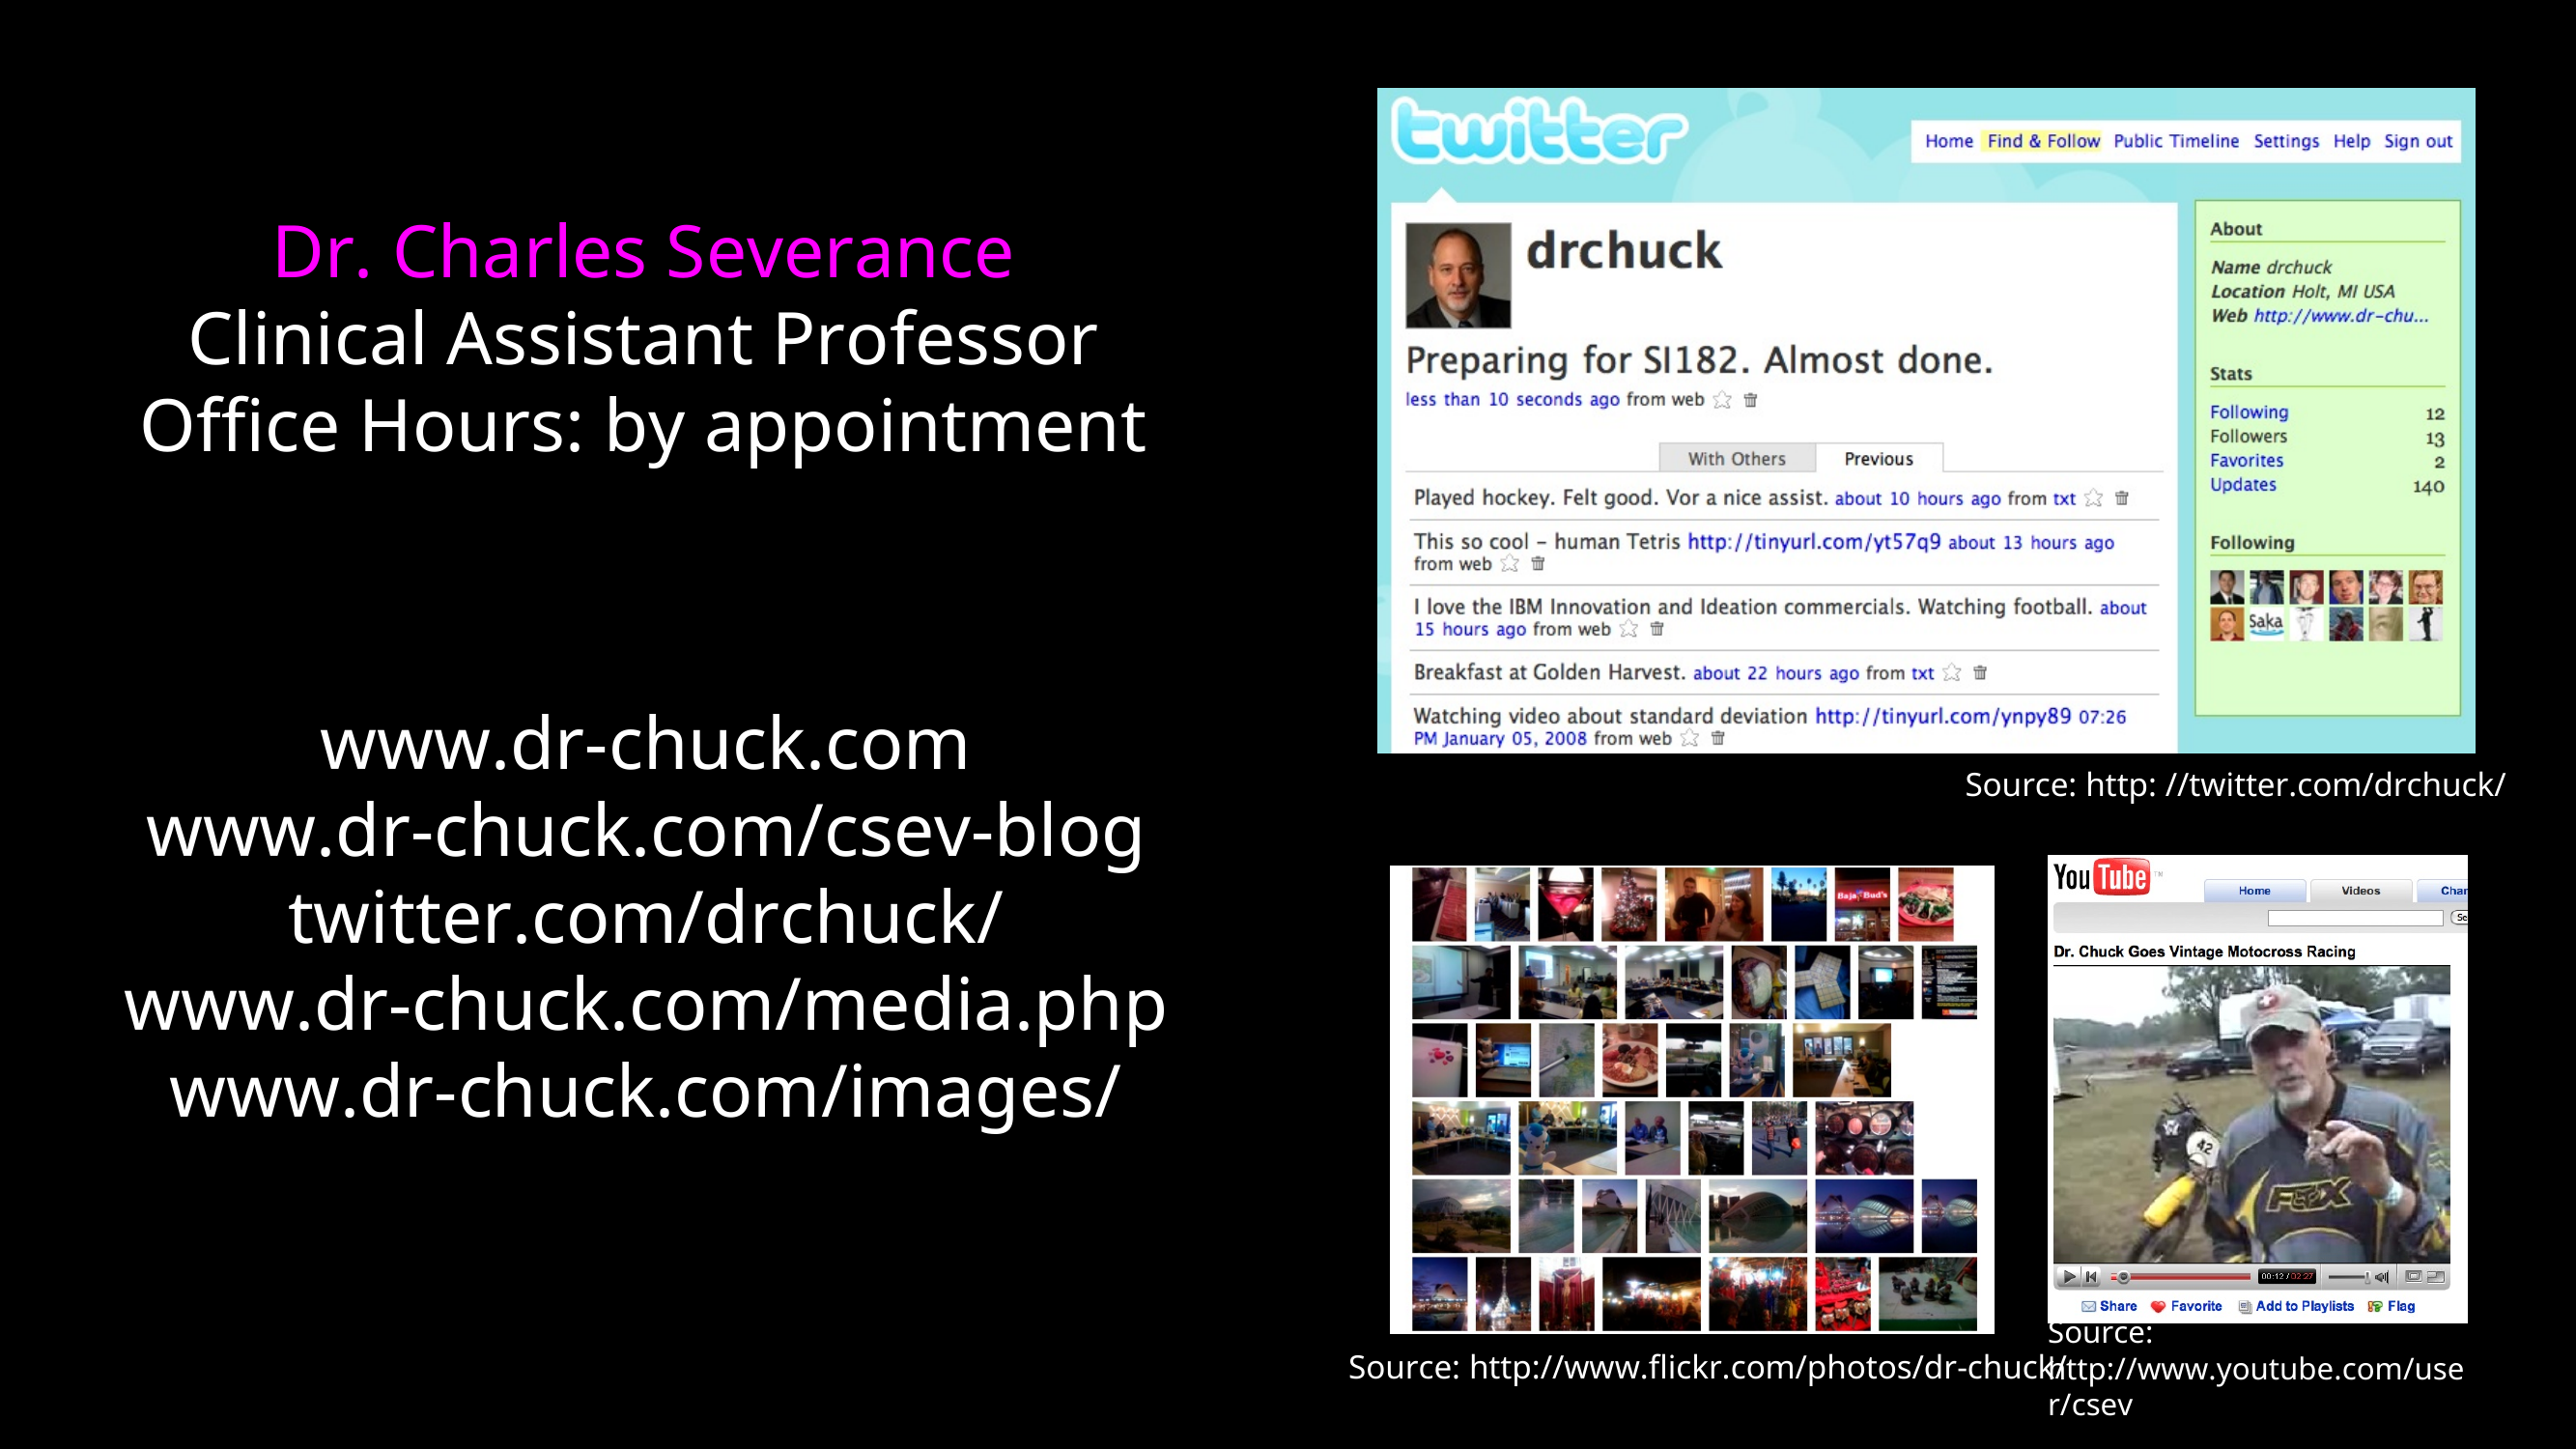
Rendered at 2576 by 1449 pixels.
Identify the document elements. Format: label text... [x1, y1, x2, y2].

text_box Source: http://www.flickr.com/photos/dr-chuck/ [1348, 1347, 2048, 1386]
text_box www.dr-chuck.com www.dr-chuck.com/csev-blog twitter.com/drchuck/ www.dr-chuck.com/media.php www.dr-chuck.com/images/ [124, 696, 1170, 1132]
text_box Dr. Charles Severance Clinical Assistant Professor Office Hours: by appointment [139, 205, 1148, 467]
picture [2048, 855, 2468, 1323]
text_box Source: http://www.youtube.com/user/csev [2048, 1324, 2467, 1410]
picture [1390, 866, 1995, 1334]
text_box Source: http: //twitter.com/drchuck/ [1965, 764, 2507, 804]
picture [1377, 88, 2476, 753]
